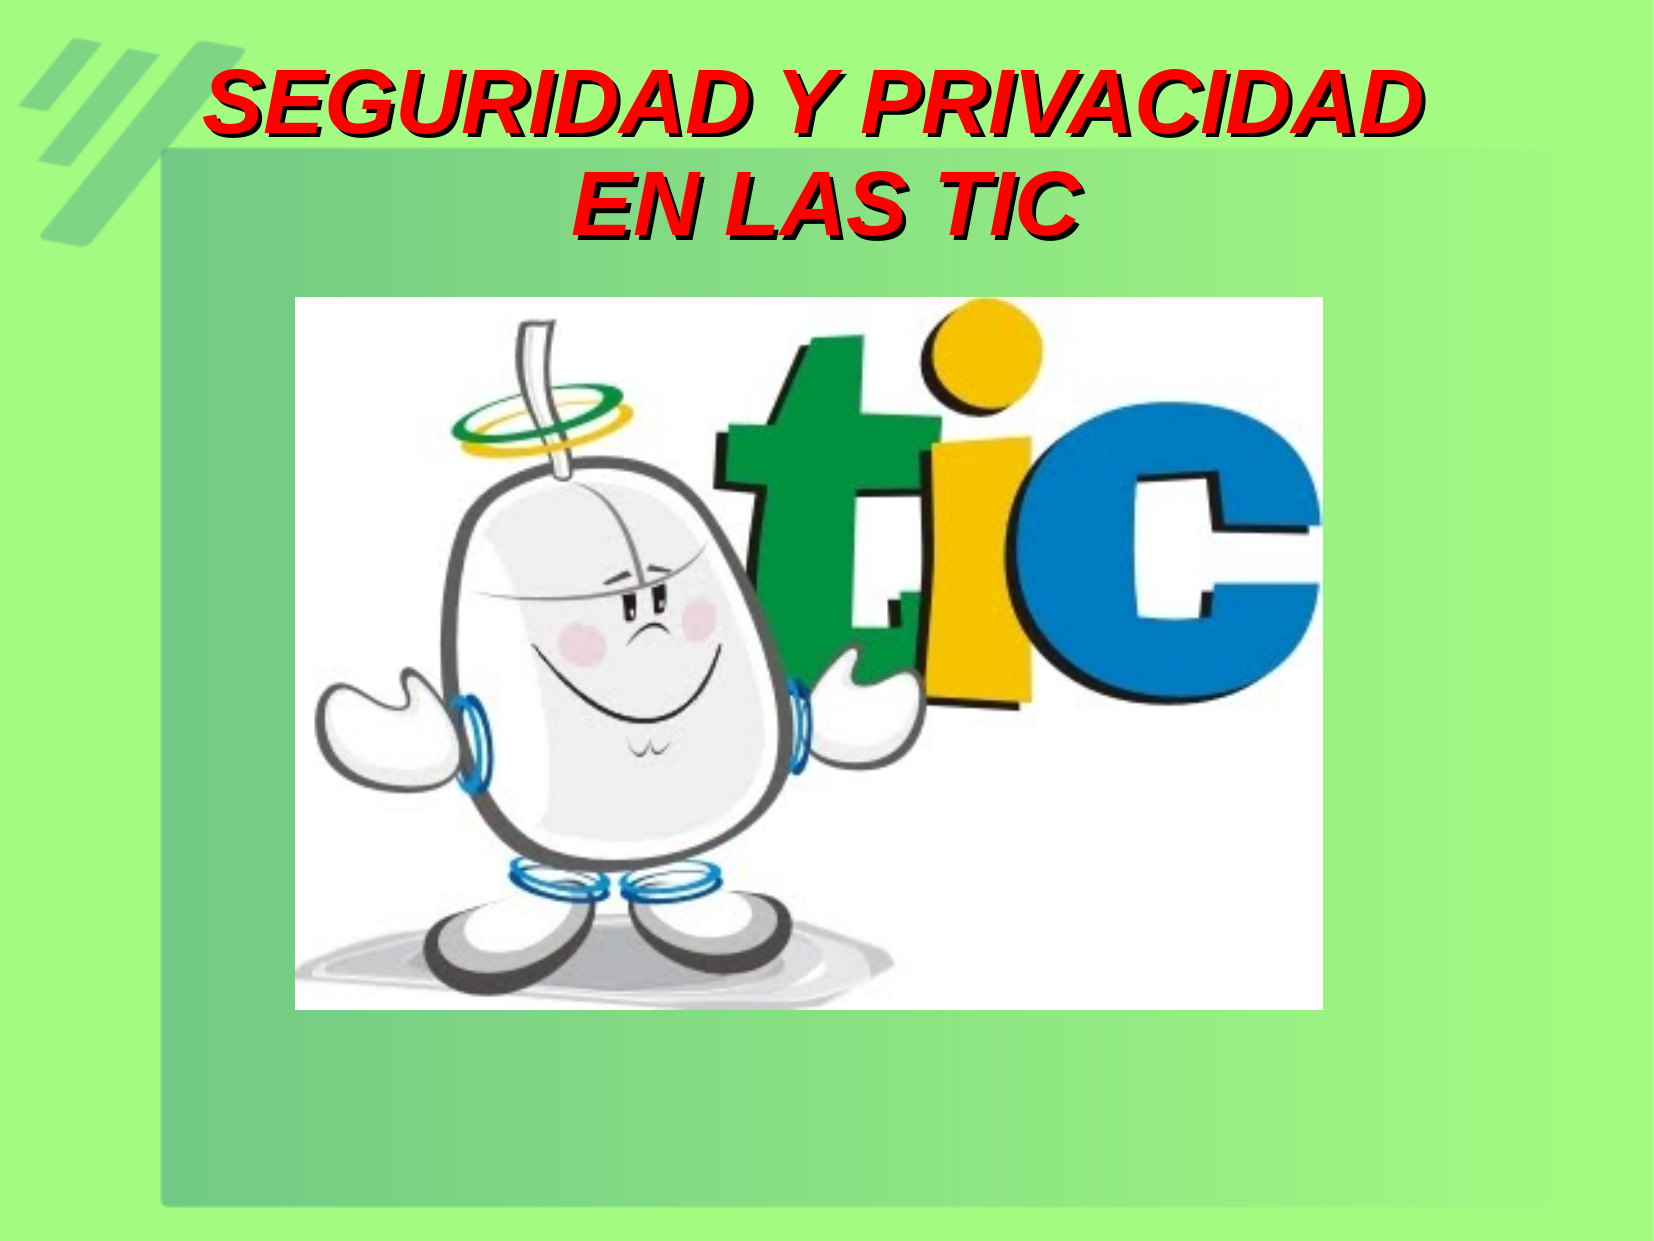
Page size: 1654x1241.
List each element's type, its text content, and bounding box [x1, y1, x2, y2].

picture [0, 0, 1654, 1241]
title SEGURIDAD Y PRIVACIDAD EN LAS TIC [82, 49, 1571, 257]
